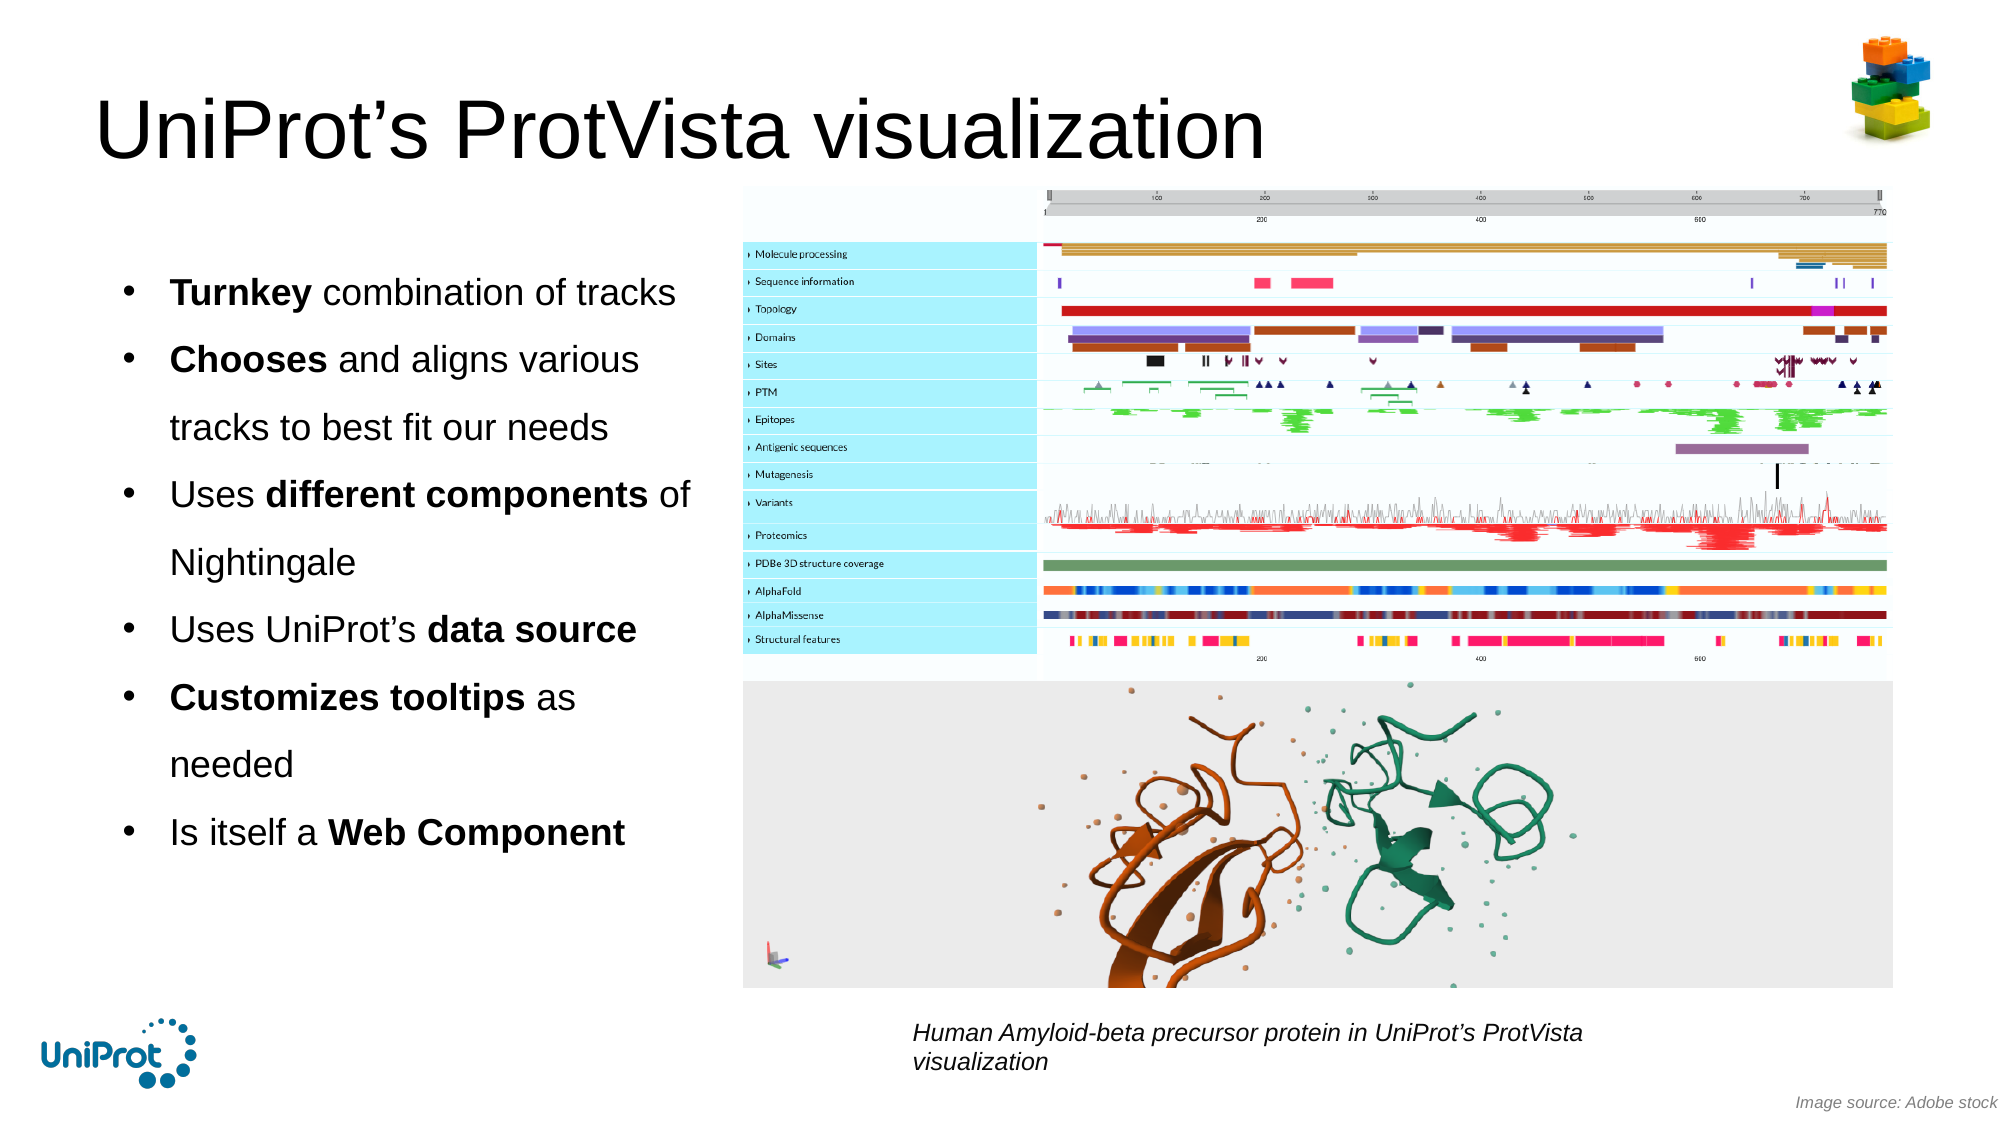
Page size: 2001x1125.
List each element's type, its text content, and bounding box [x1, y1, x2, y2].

picture [1802, 2, 1982, 182]
text_box Turnkey combination of tracks Chooses and aligns various tracks to best fit our needs Uses different components of Nightingale Uses UniProt’s data source Customizes tooltips as needed Is itself a Web Component [107, 237, 712, 861]
text_box UniProt’s ProtVista visualization [79, 68, 1419, 184]
picture [743, 186, 1893, 988]
text_box Human Amyloid-beta precursor protein in UniProt’s ProtVista visualization [897, 1008, 1739, 1125]
picture [26, 1005, 212, 1103]
text_box Image source: Adobe stock [1780, 1084, 2000, 1120]
